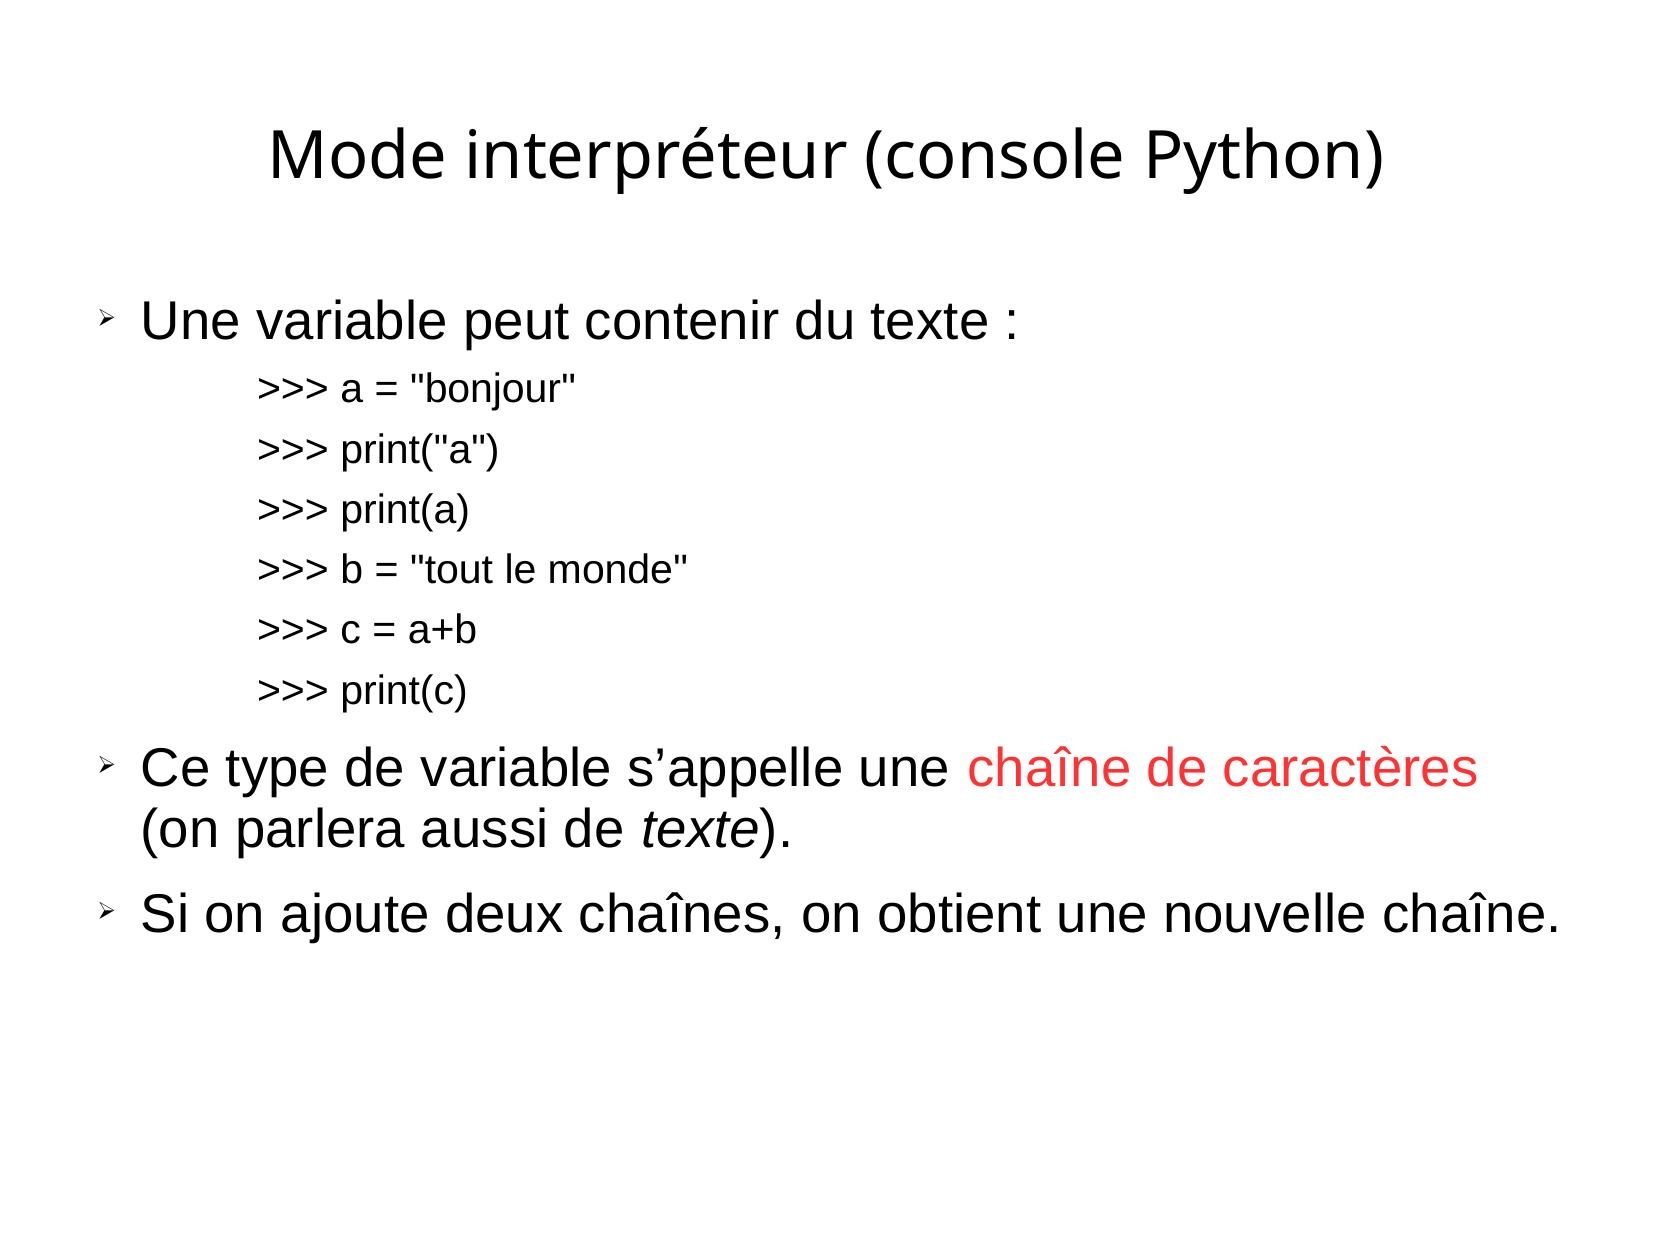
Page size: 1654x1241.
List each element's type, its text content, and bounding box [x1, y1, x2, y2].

list Une variable peut contenir du texte : >>> a = "bonjour" >>> print("a") >>> print(a) >>> b = "tout le monde" >>> c = a+b >>> print(c) Ce type de variable s’appelle une chaîne de caractères (on parlera aussi de texte). Si on ajoute deux chaînes, on obtient une nouvelle chaîne. [82, 290, 1571, 1010]
title Mode interpréteur (console Python) [82, 49, 1571, 257]
